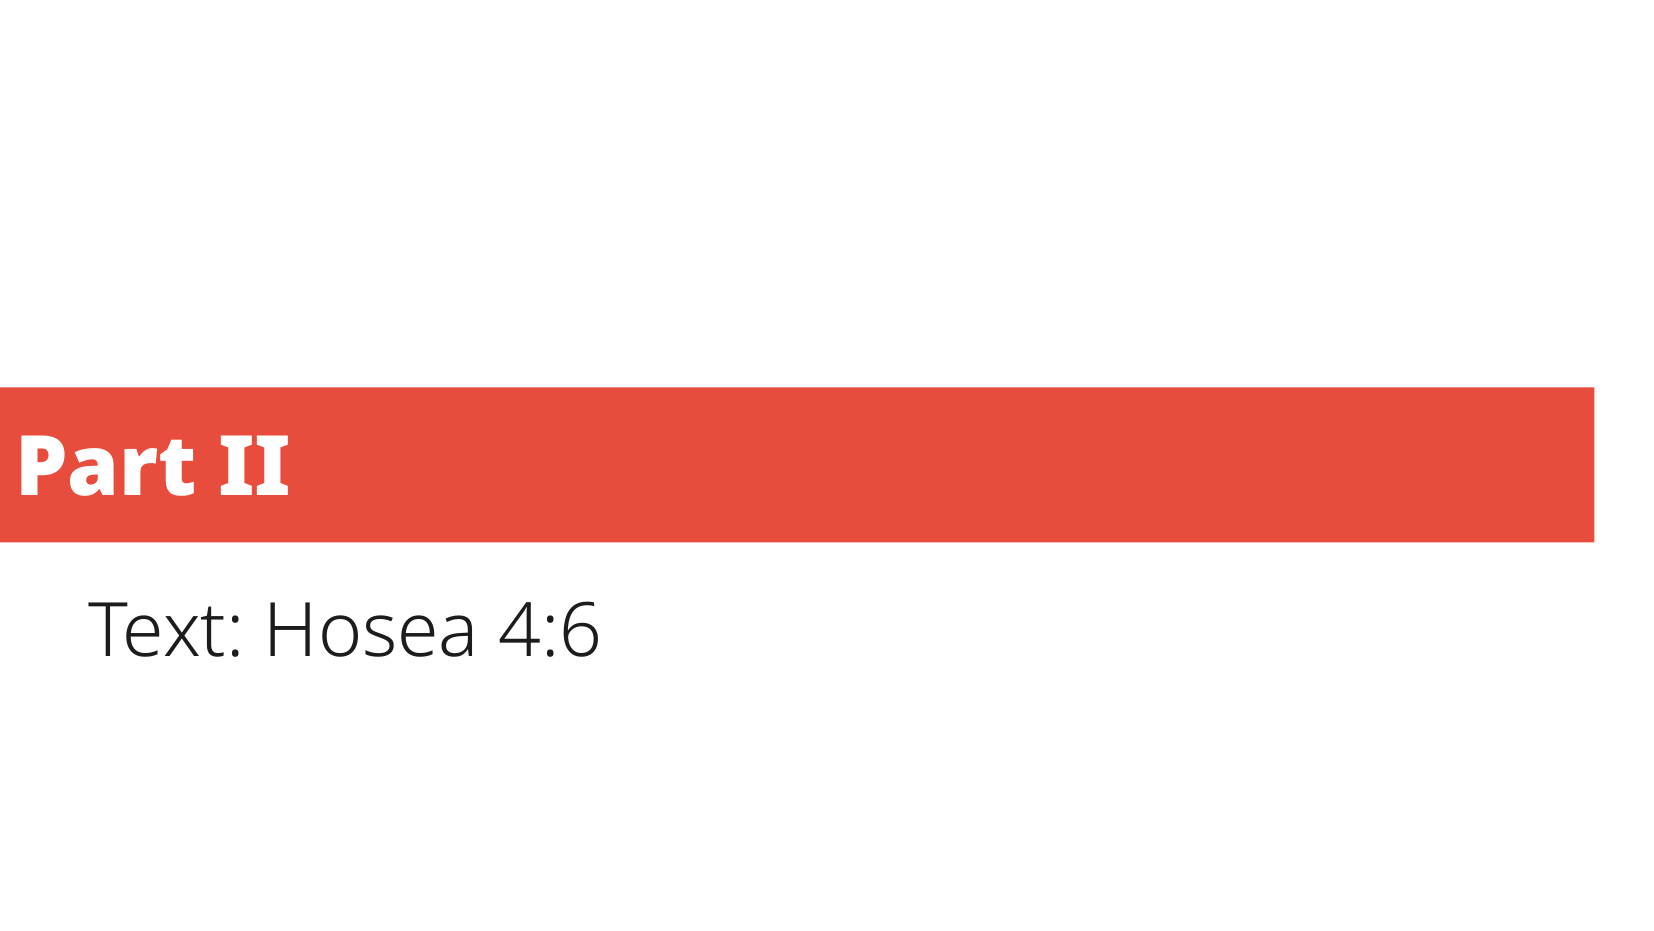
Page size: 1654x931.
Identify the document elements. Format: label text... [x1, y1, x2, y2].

title HINDRANCES TO CHURCH GROWTH-Part II [15, 409, 1654, 521]
subtitle Text: Hosea 4:6 [88, 575, 1595, 886]
